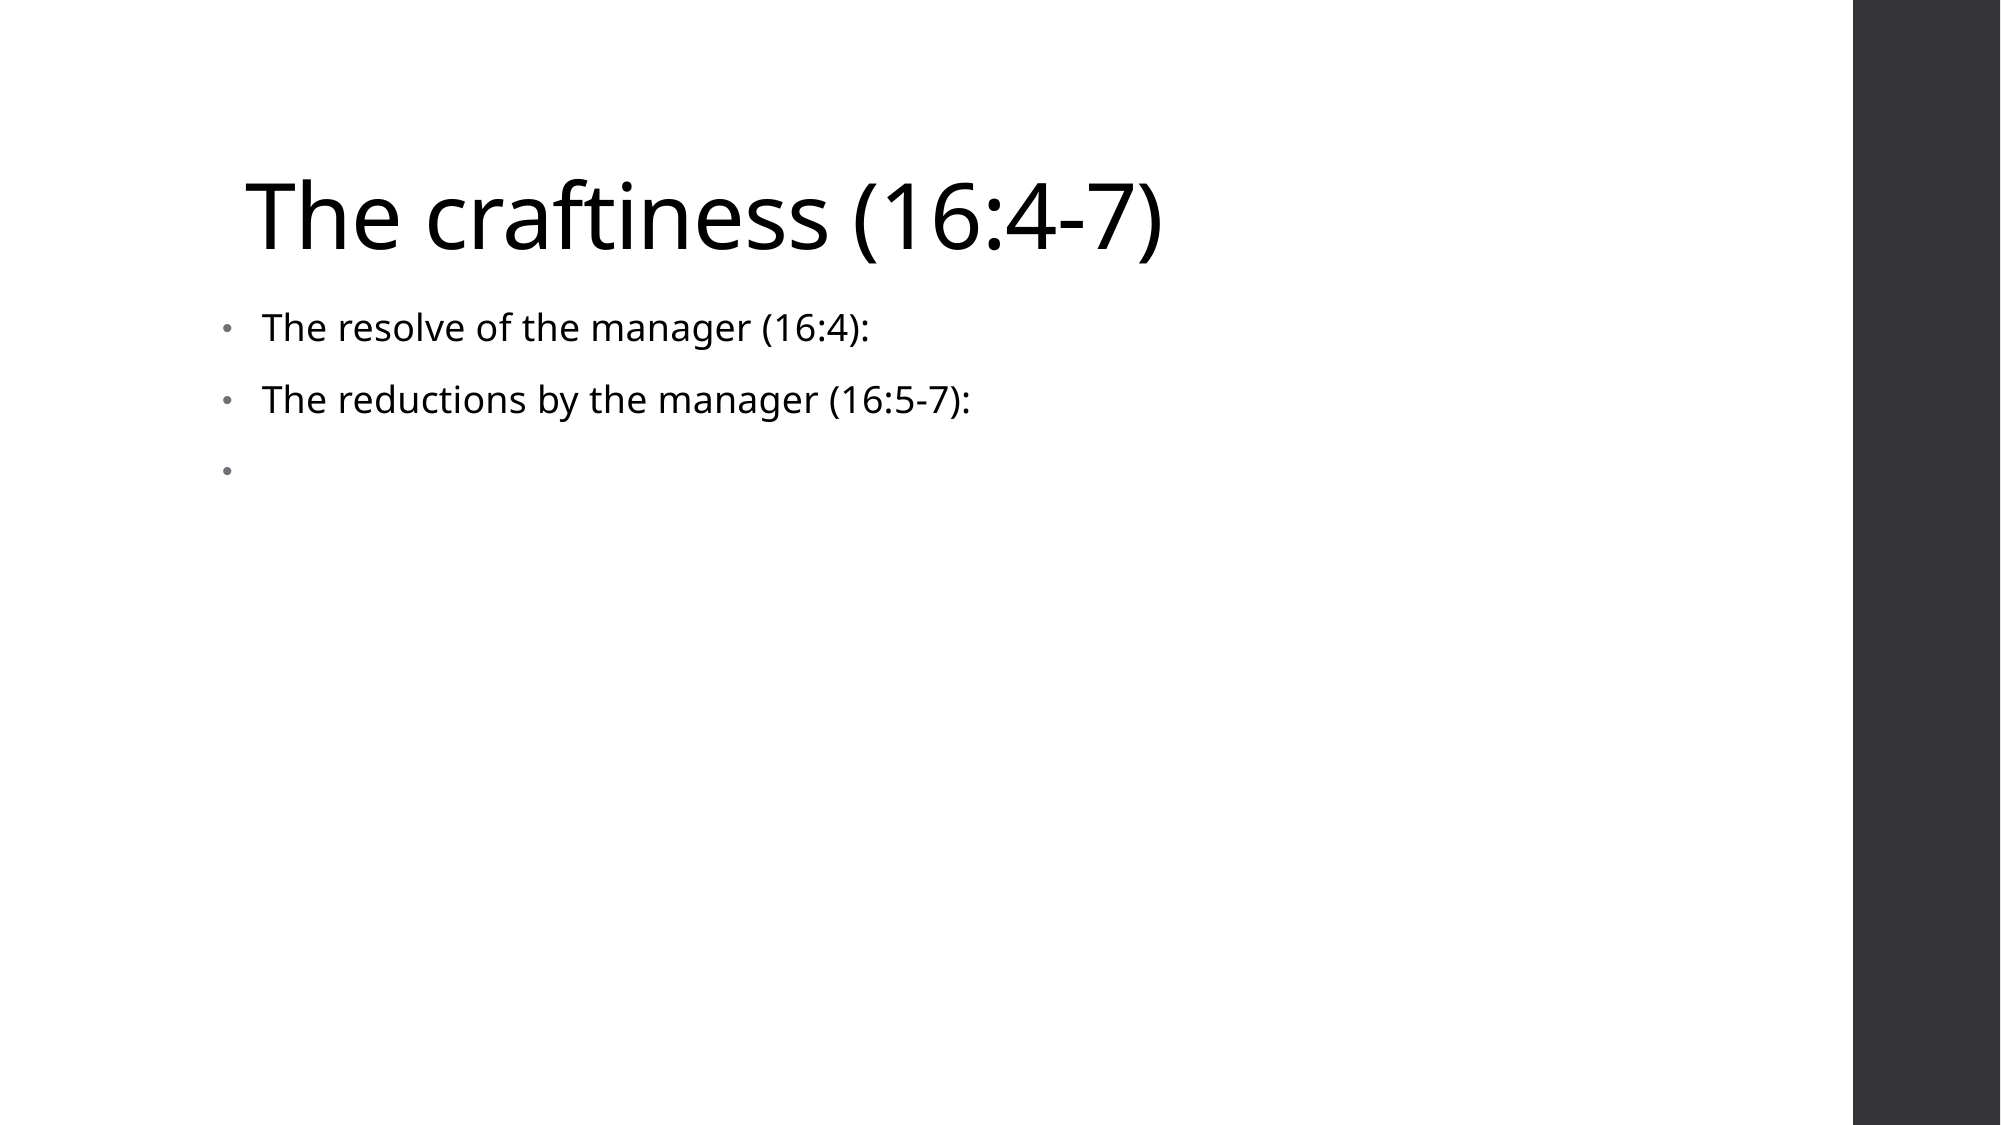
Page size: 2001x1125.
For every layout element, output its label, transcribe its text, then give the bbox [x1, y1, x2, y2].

title The craftiness (16:4-7) [206, 60, 1797, 278]
list The resolve of the manager (16:4): The reductions by the manager (16:5-7): [206, 299, 1617, 1014]
